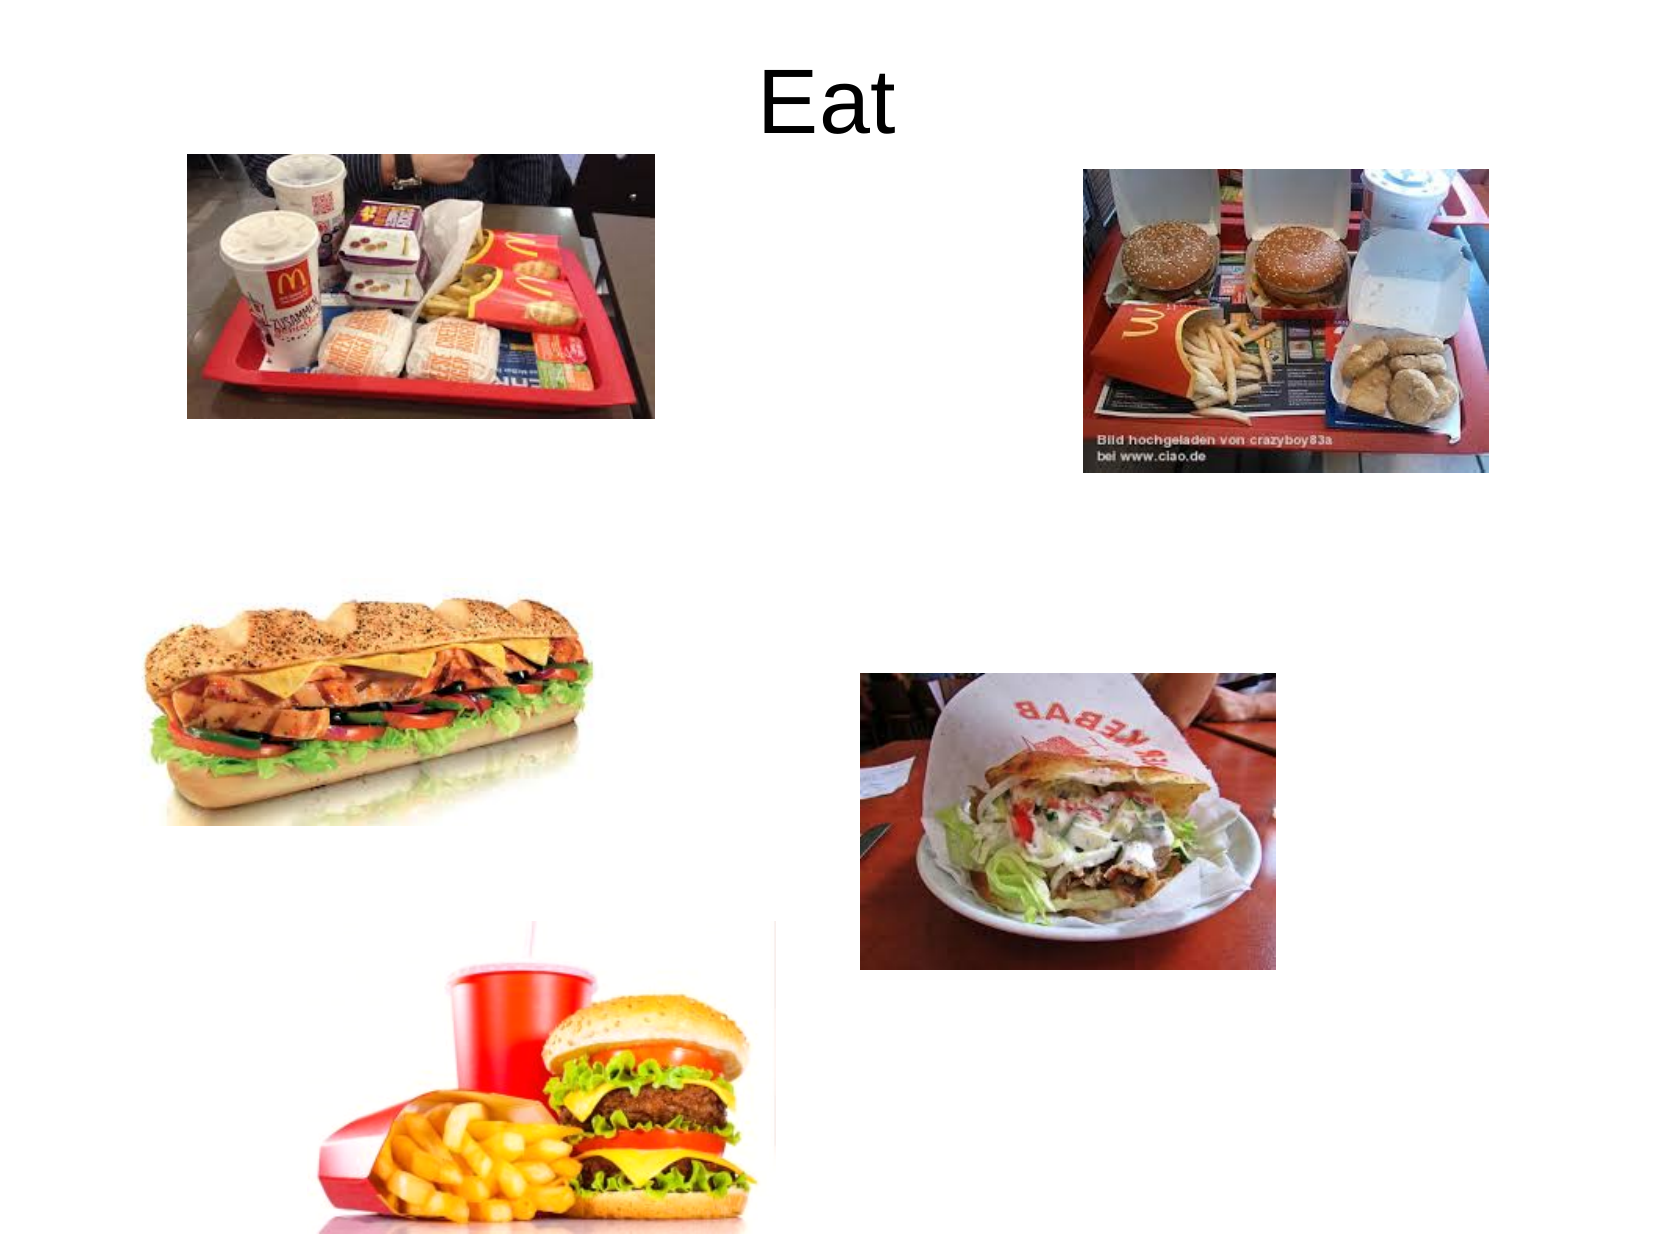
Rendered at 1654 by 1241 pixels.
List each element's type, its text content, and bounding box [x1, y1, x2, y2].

picture [1083, 169, 1489, 473]
title Eat [82, 49, 1571, 257]
picture [117, 578, 615, 826]
picture [307, 921, 776, 1234]
picture [860, 673, 1276, 971]
picture [187, 154, 655, 419]
